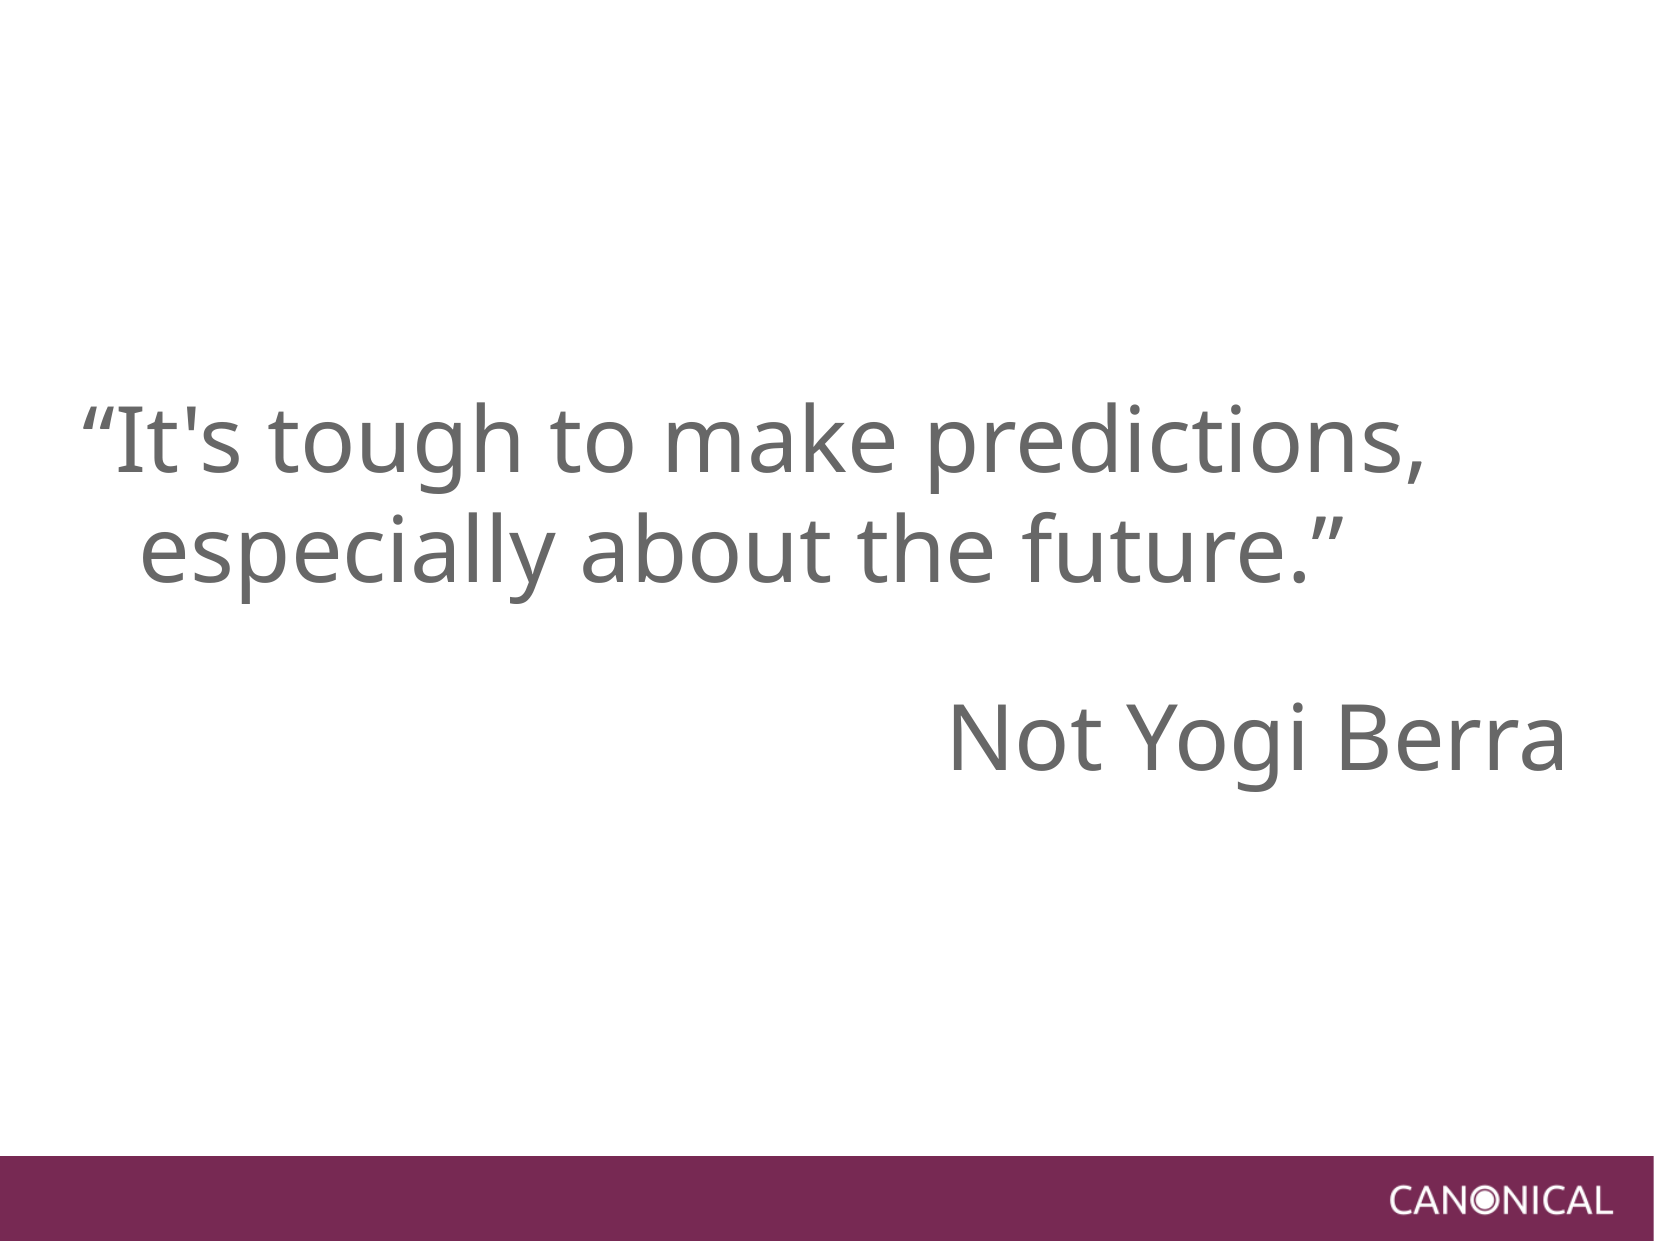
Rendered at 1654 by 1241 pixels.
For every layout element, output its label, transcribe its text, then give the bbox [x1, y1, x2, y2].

subtitle “It's tough to make predictions, especially about the future.” Not Yogi Berra [82, 56, 1571, 1113]
picture [0, 1156, 1654, 1241]
